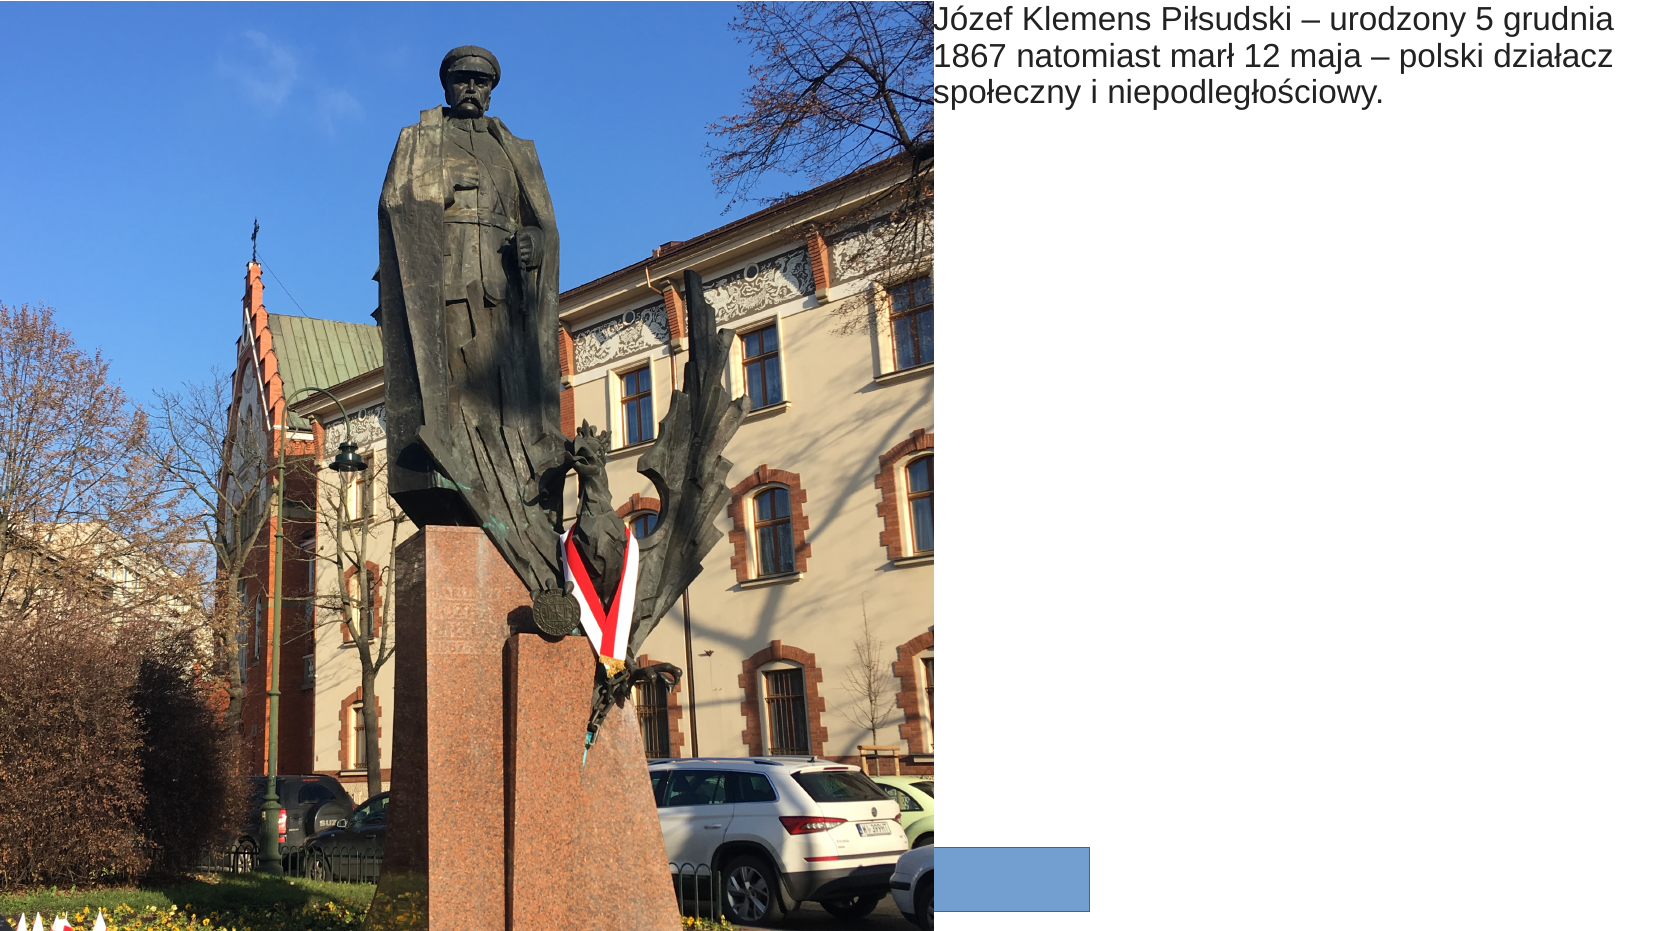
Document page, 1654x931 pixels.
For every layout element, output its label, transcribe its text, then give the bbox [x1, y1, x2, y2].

picture [0, 1, 934, 931]
list Józef Klemens Piłsudski – urodzony 5 grudnia 1867 natomiast marł 12 maja – polski działacz społeczny i niepodległościowy. [933, 0, 1654, 931]
